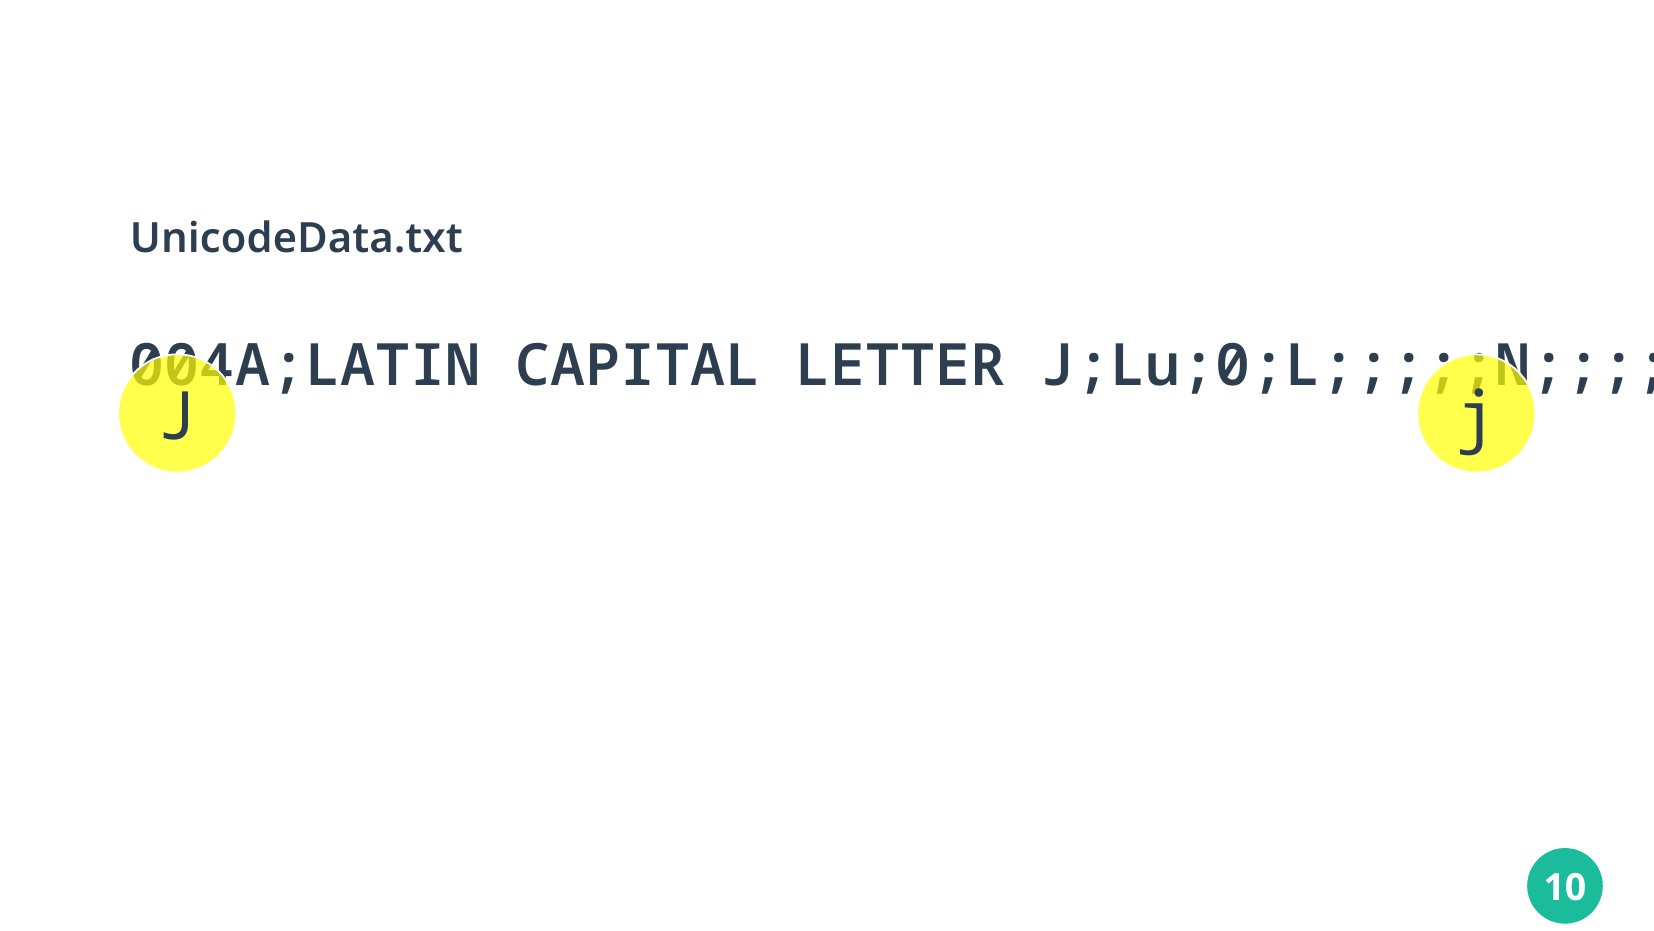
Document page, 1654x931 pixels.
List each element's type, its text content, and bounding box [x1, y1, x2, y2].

text_box J [118, 354, 237, 473]
list UnicodeData.txt 004A;LATIN CAPITAL LETTER J;Lu;0;L;;;;;N;;;;006A; [59, 88, 1654, 827]
text_box j [1417, 354, 1536, 473]
